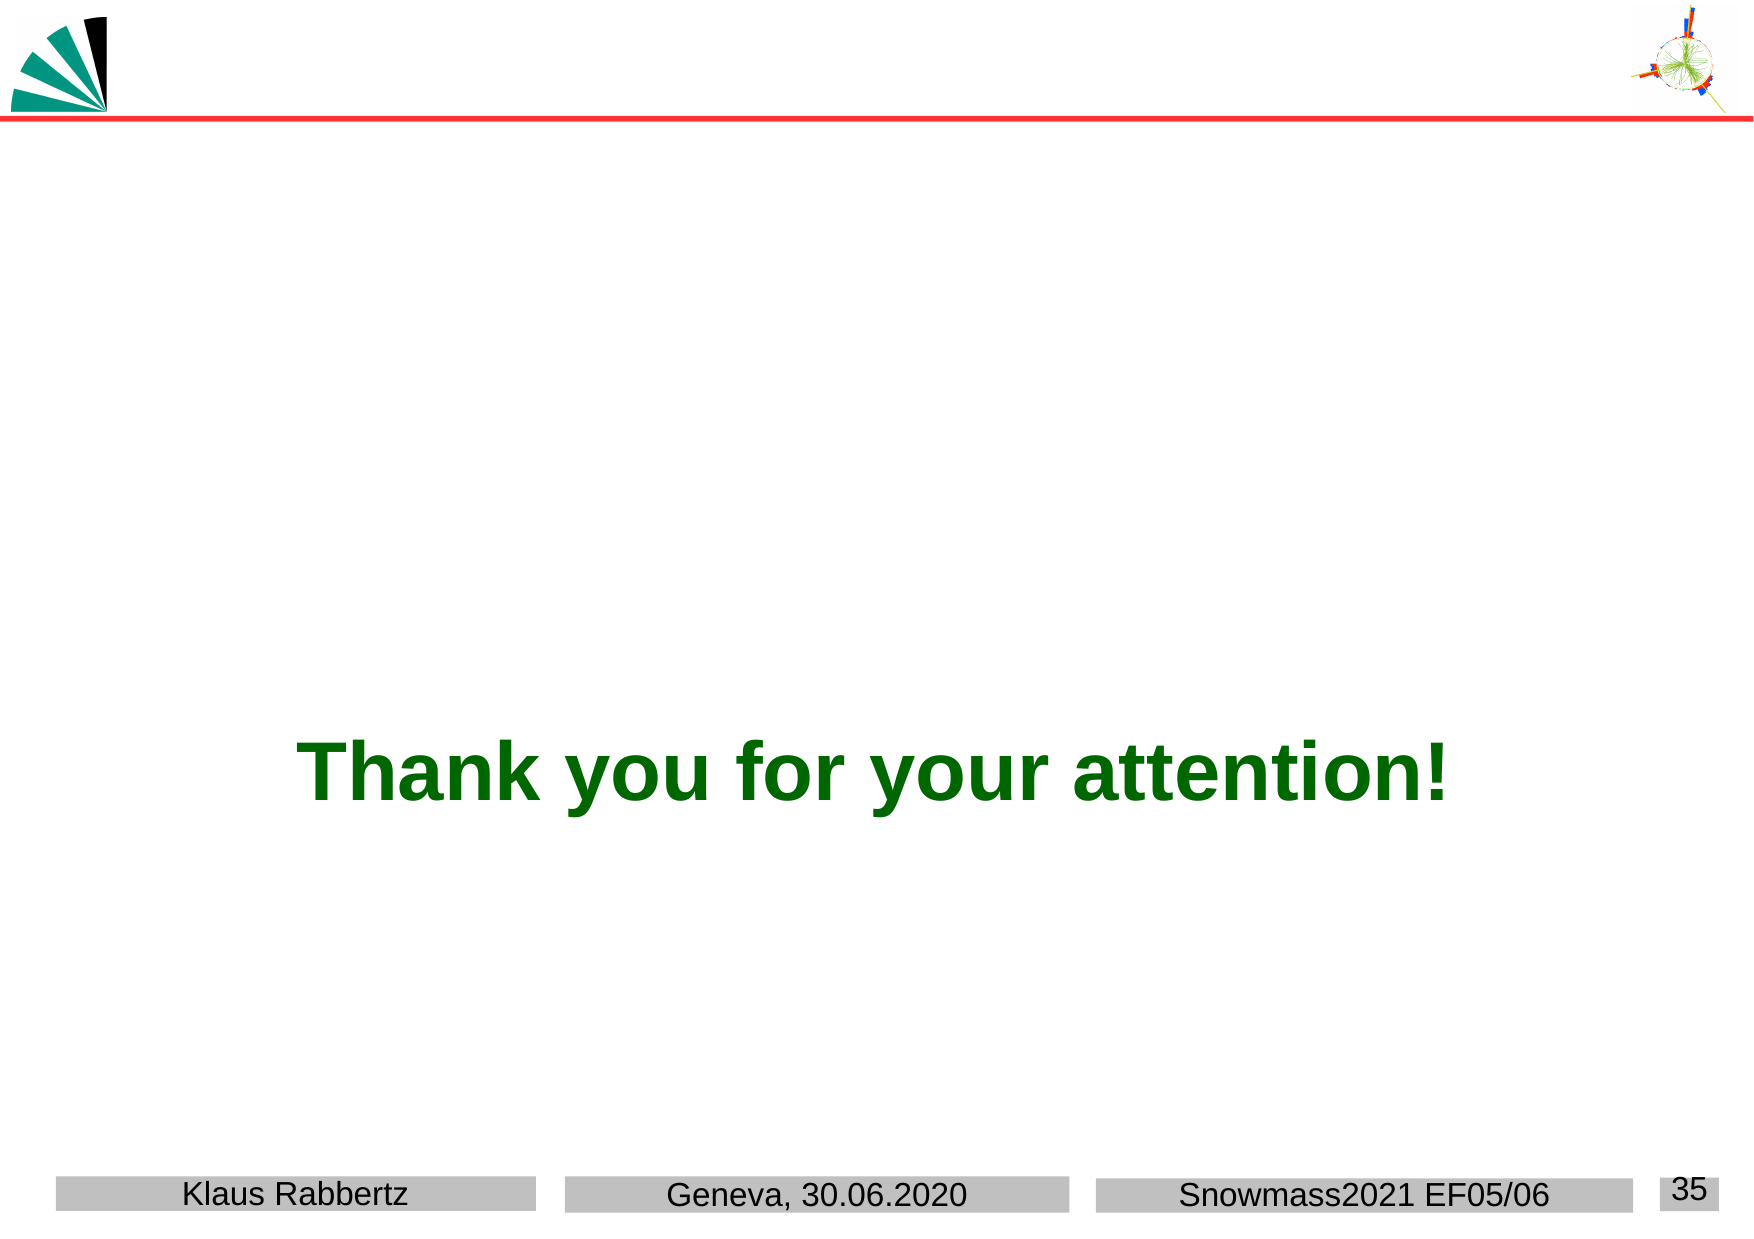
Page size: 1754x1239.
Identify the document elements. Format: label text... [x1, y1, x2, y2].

picture [1631, 5, 1739, 113]
picture [11, 17, 107, 113]
text_box Thank you for your attention! [284, 719, 1469, 825]
